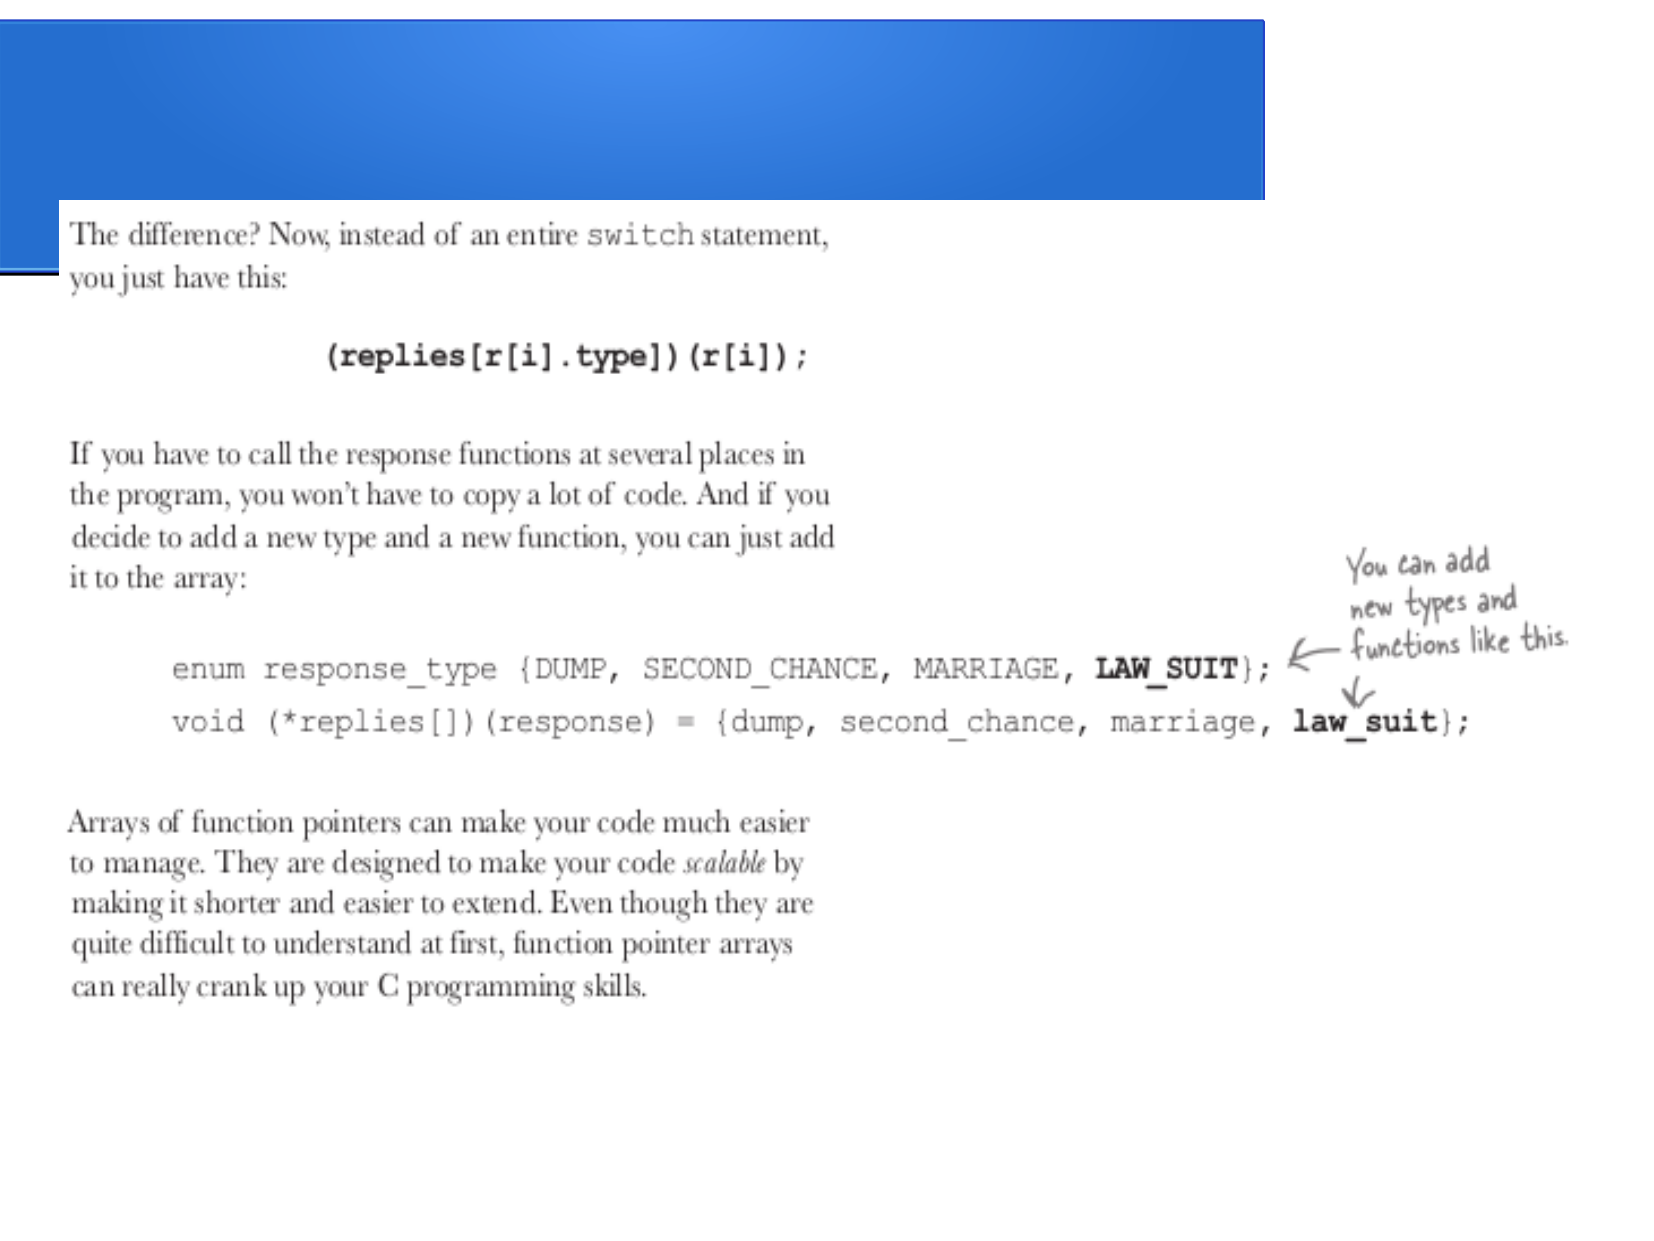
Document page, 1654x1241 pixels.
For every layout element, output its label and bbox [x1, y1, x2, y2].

picture [59, 200, 1571, 1075]
